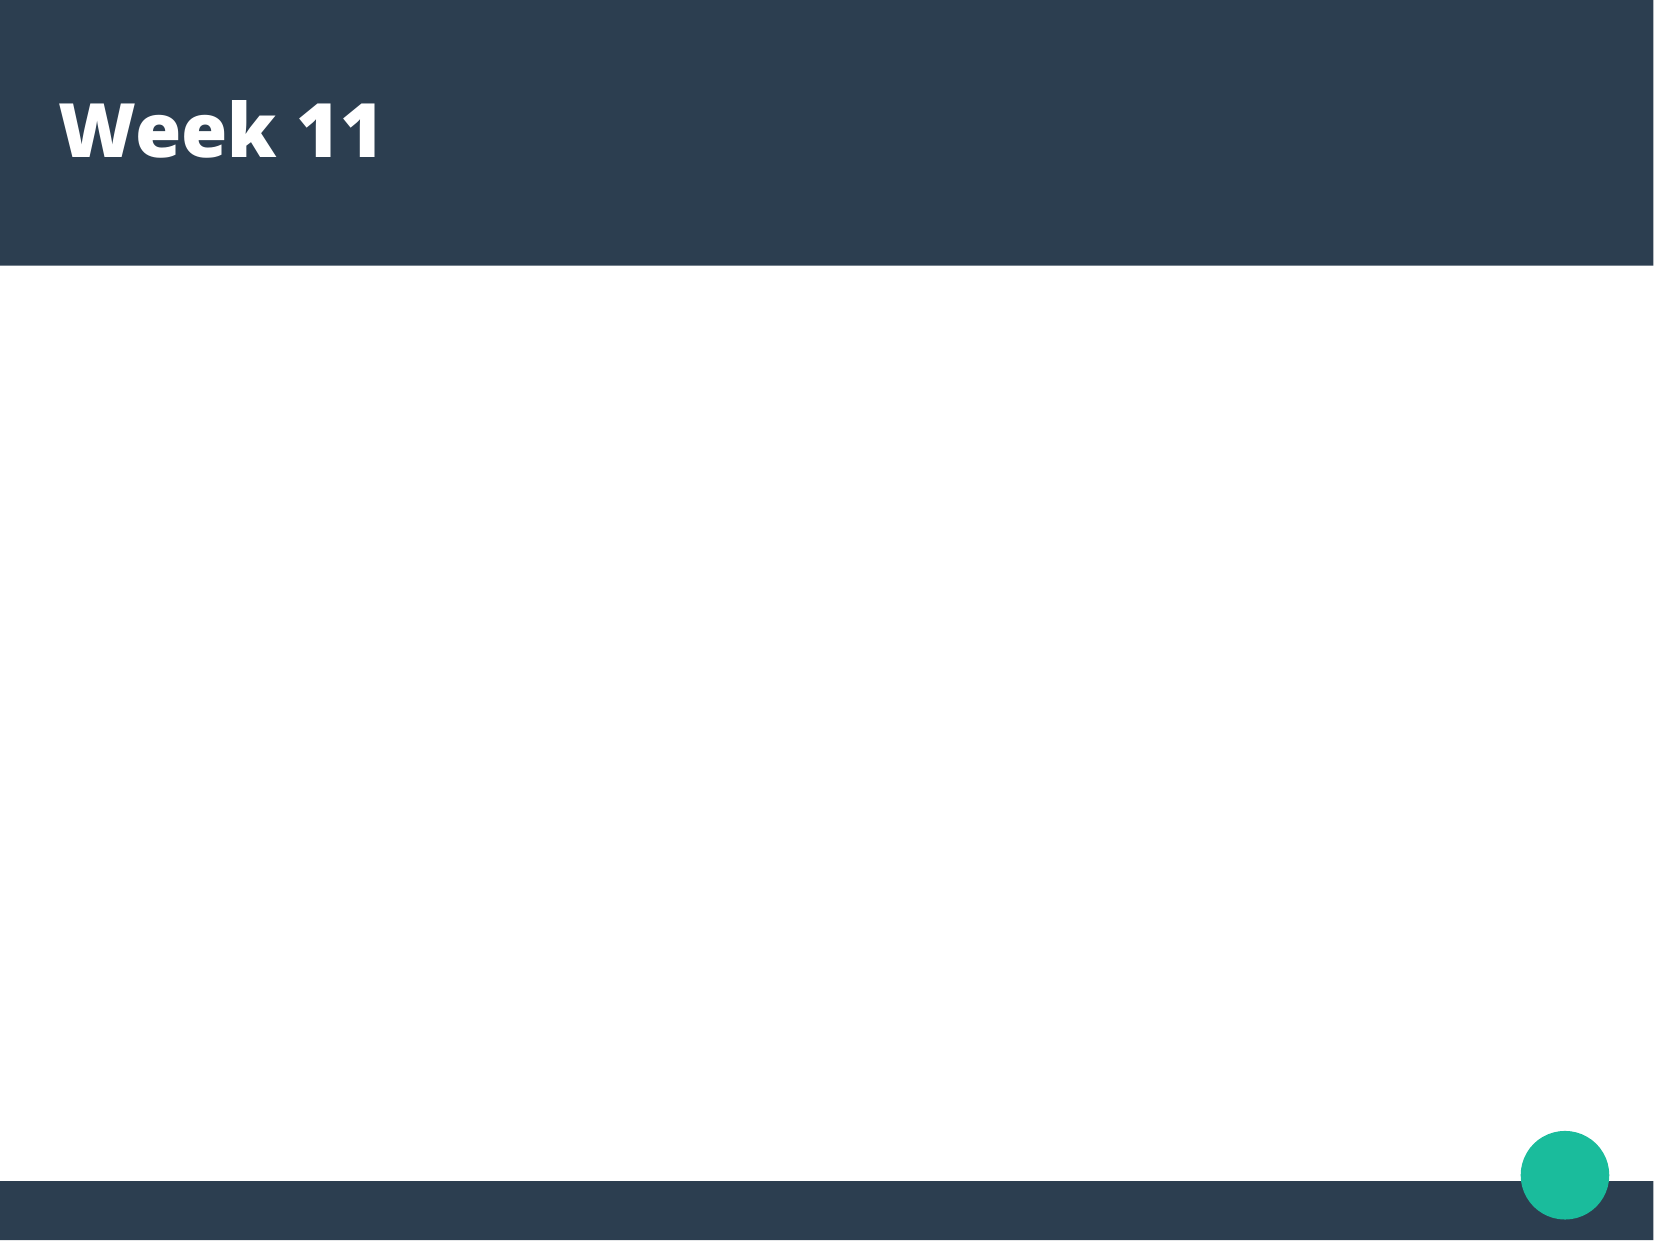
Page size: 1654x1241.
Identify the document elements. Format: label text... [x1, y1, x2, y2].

title Week 11 [59, 49, 1595, 207]
